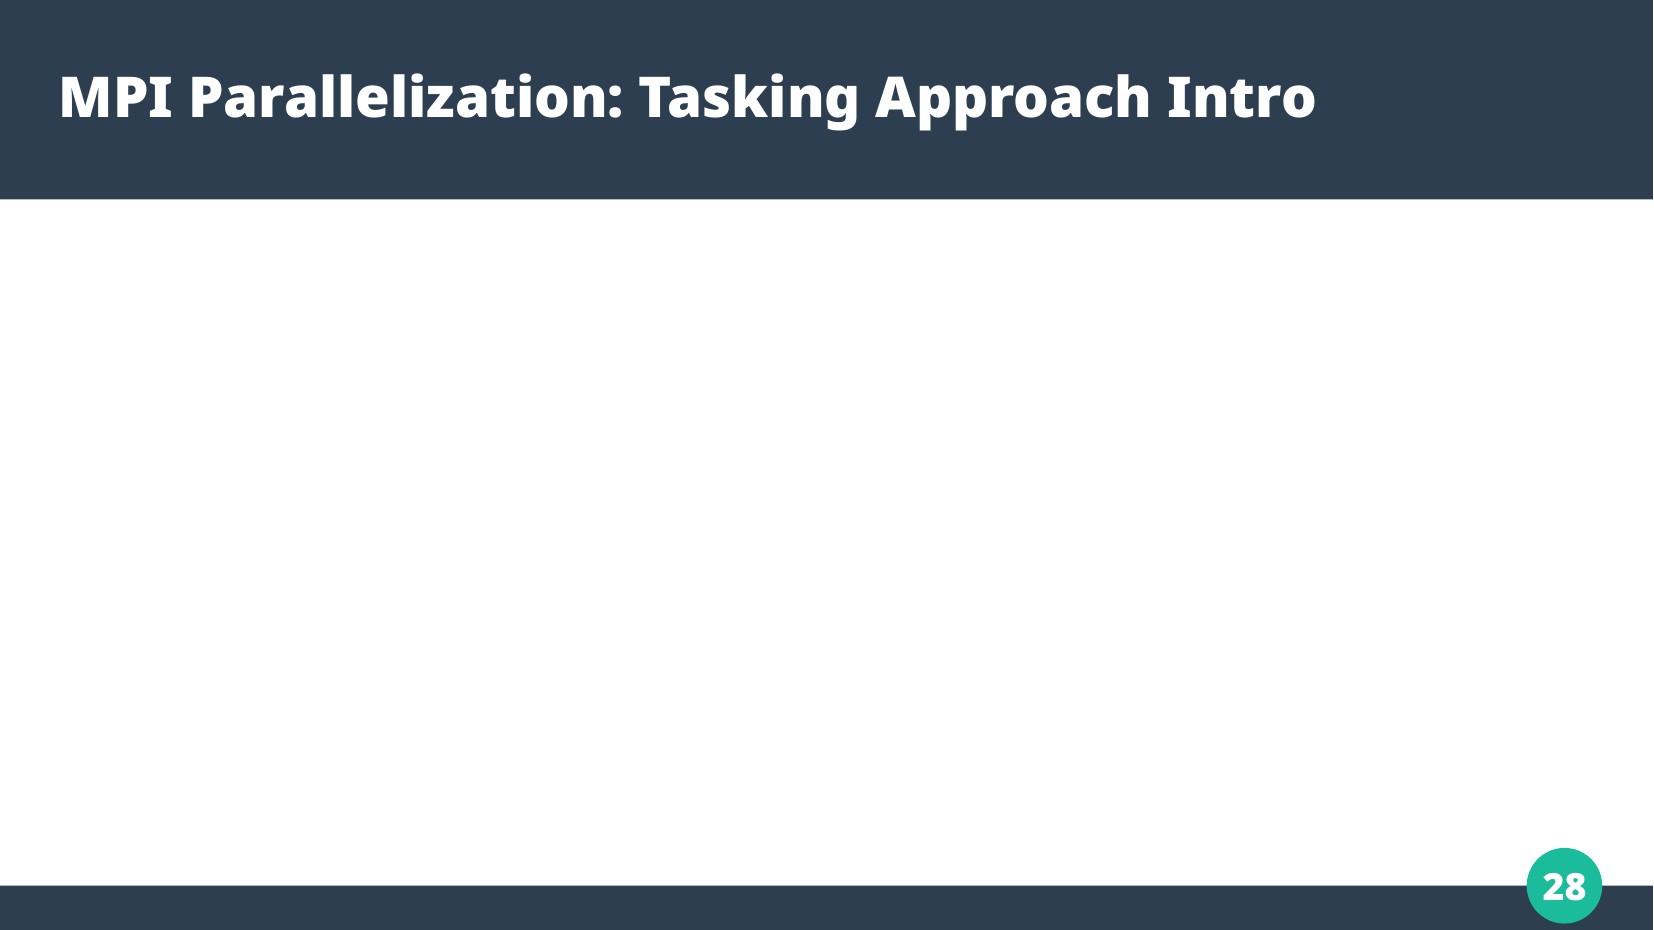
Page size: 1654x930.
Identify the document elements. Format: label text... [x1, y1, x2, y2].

title MPI Parallelization: Tasking Approach Intro [58, 36, 1594, 156]
